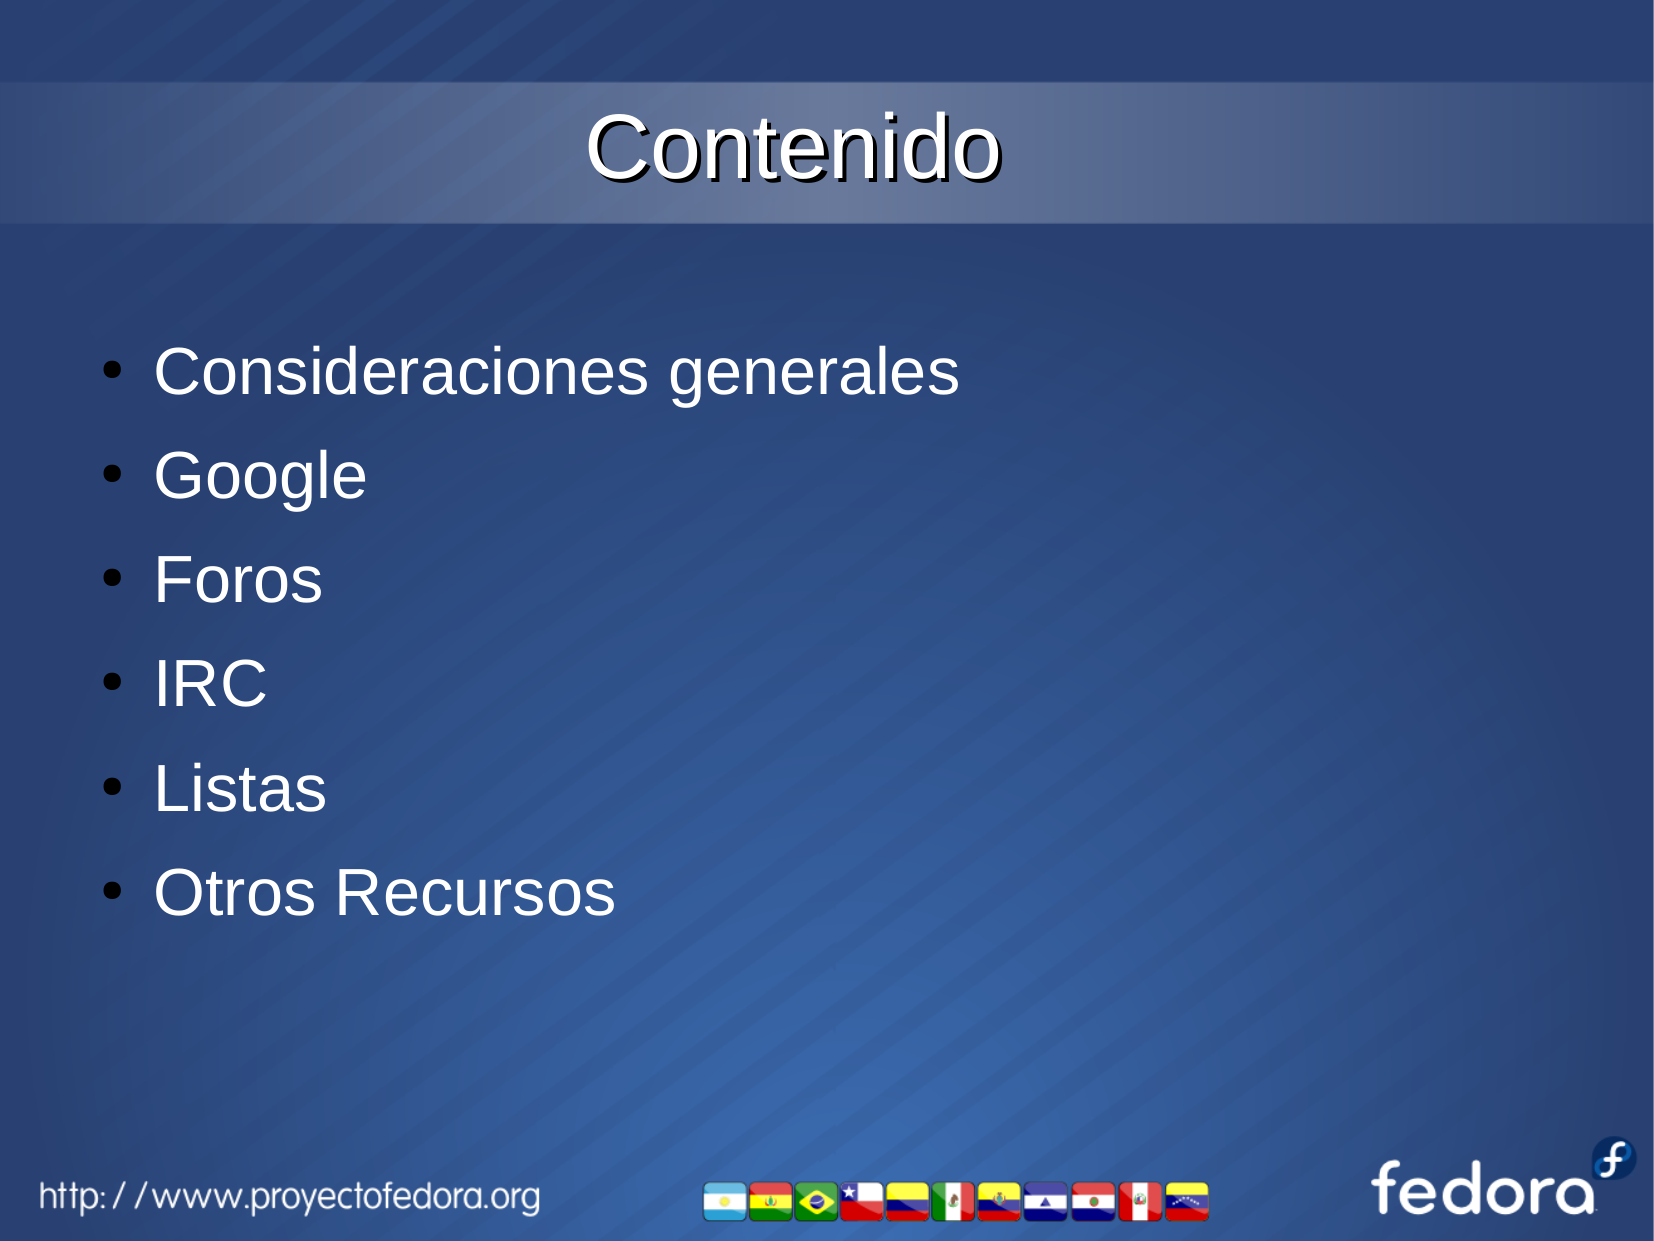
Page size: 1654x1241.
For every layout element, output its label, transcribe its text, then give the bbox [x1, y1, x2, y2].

picture [0, 0, 1654, 1241]
title Contenido [49, 67, 1538, 226]
list Consideraciones generales Google Foros IRC Listas Otros Recursos [82, 333, 1571, 1053]
